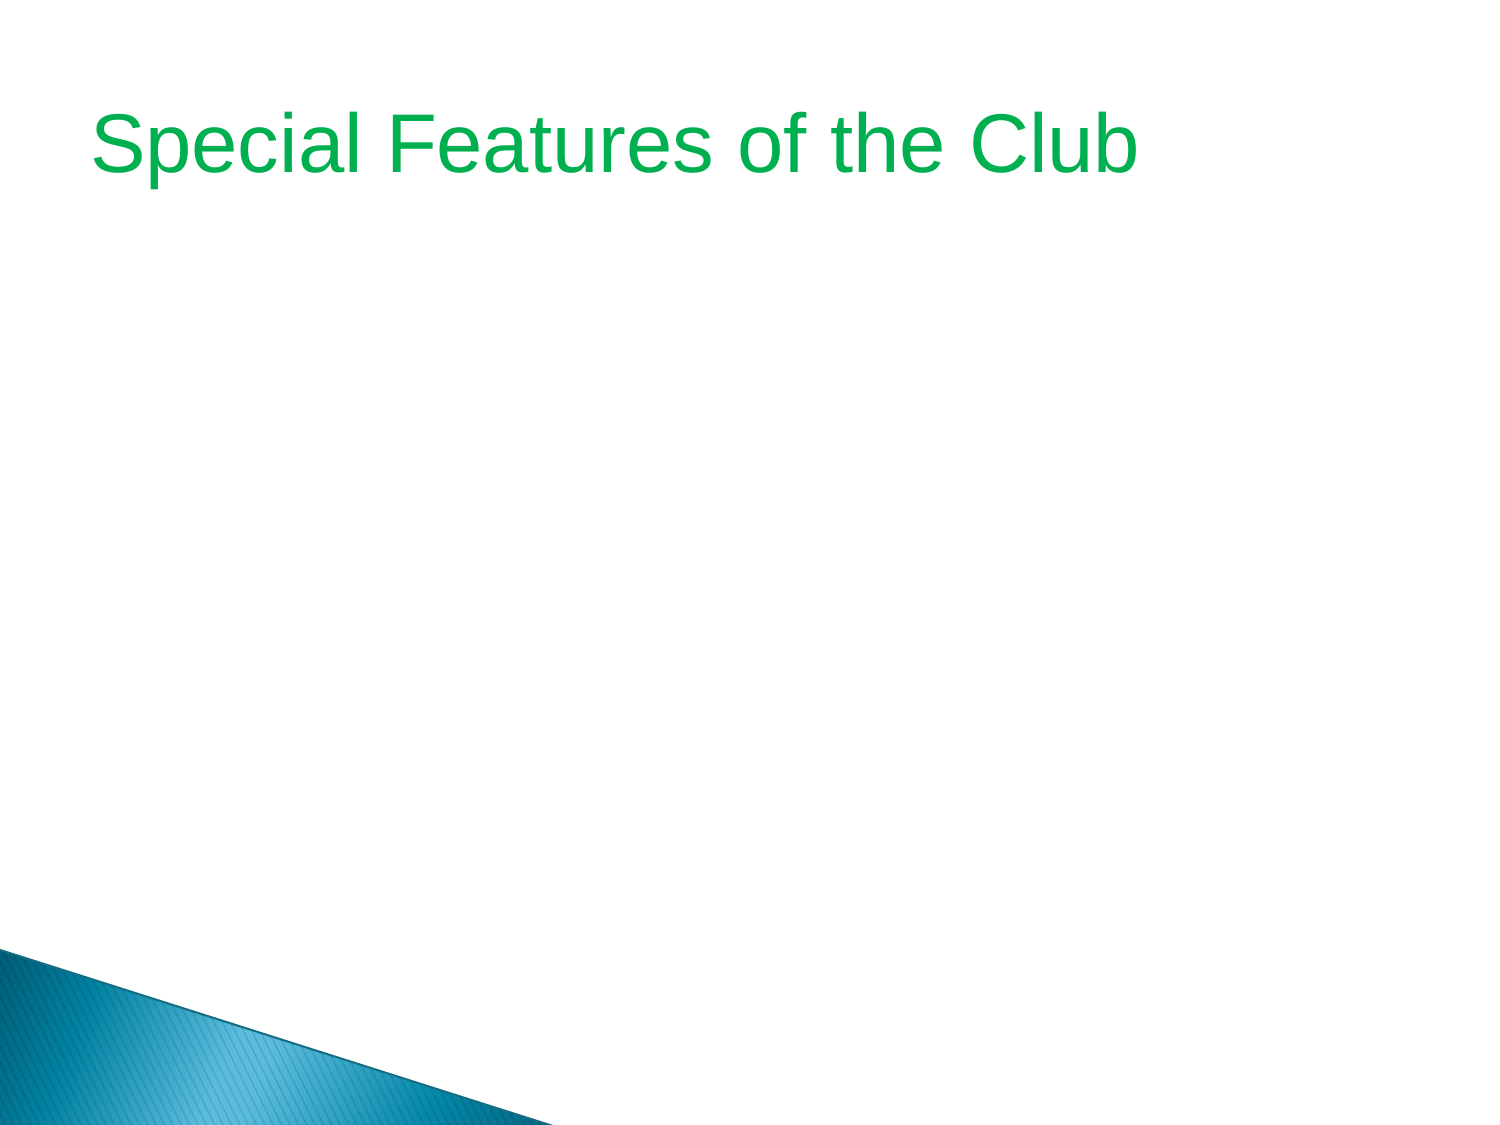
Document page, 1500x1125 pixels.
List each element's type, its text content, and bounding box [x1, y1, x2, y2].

title Special Features of the Club [75, 45, 1426, 233]
